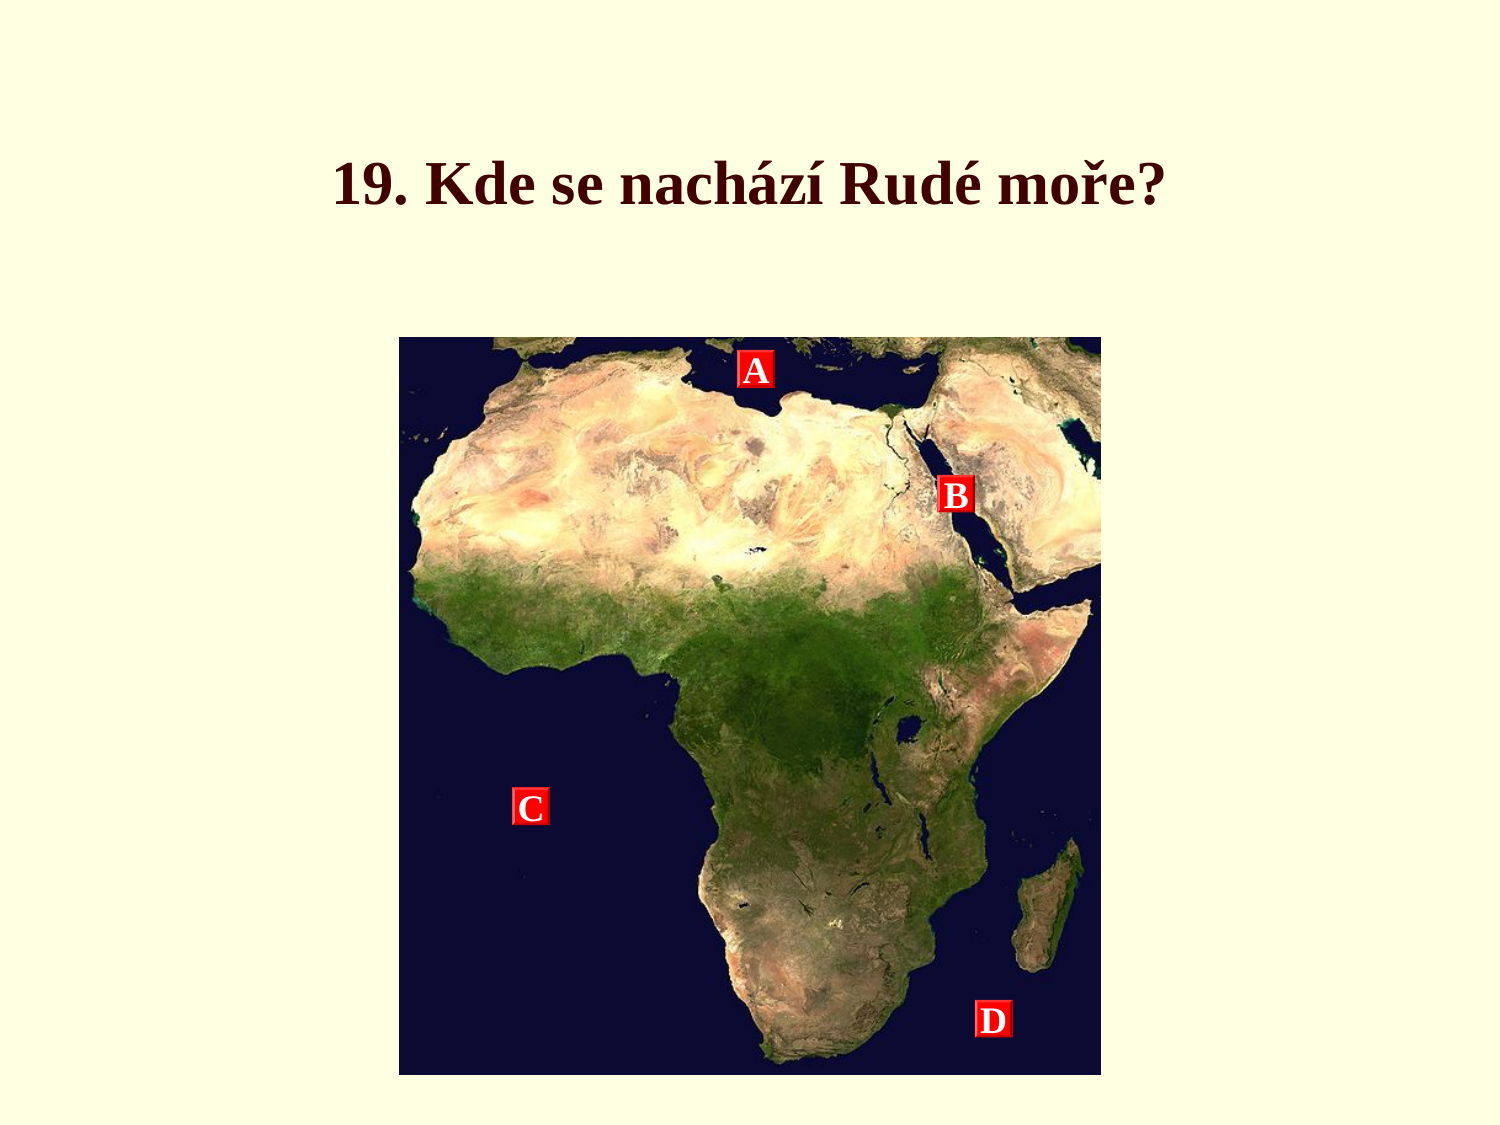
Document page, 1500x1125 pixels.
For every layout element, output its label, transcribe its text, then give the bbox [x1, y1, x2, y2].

text_box A [740, 353, 772, 385]
text_box B [940, 478, 972, 510]
text_box C [515, 790, 547, 822]
title 19. Kde se nachází Rudé moře? [0, 135, 1500, 225]
text_box [399, 337, 1101, 1076]
text_box D [978, 1003, 1010, 1035]
